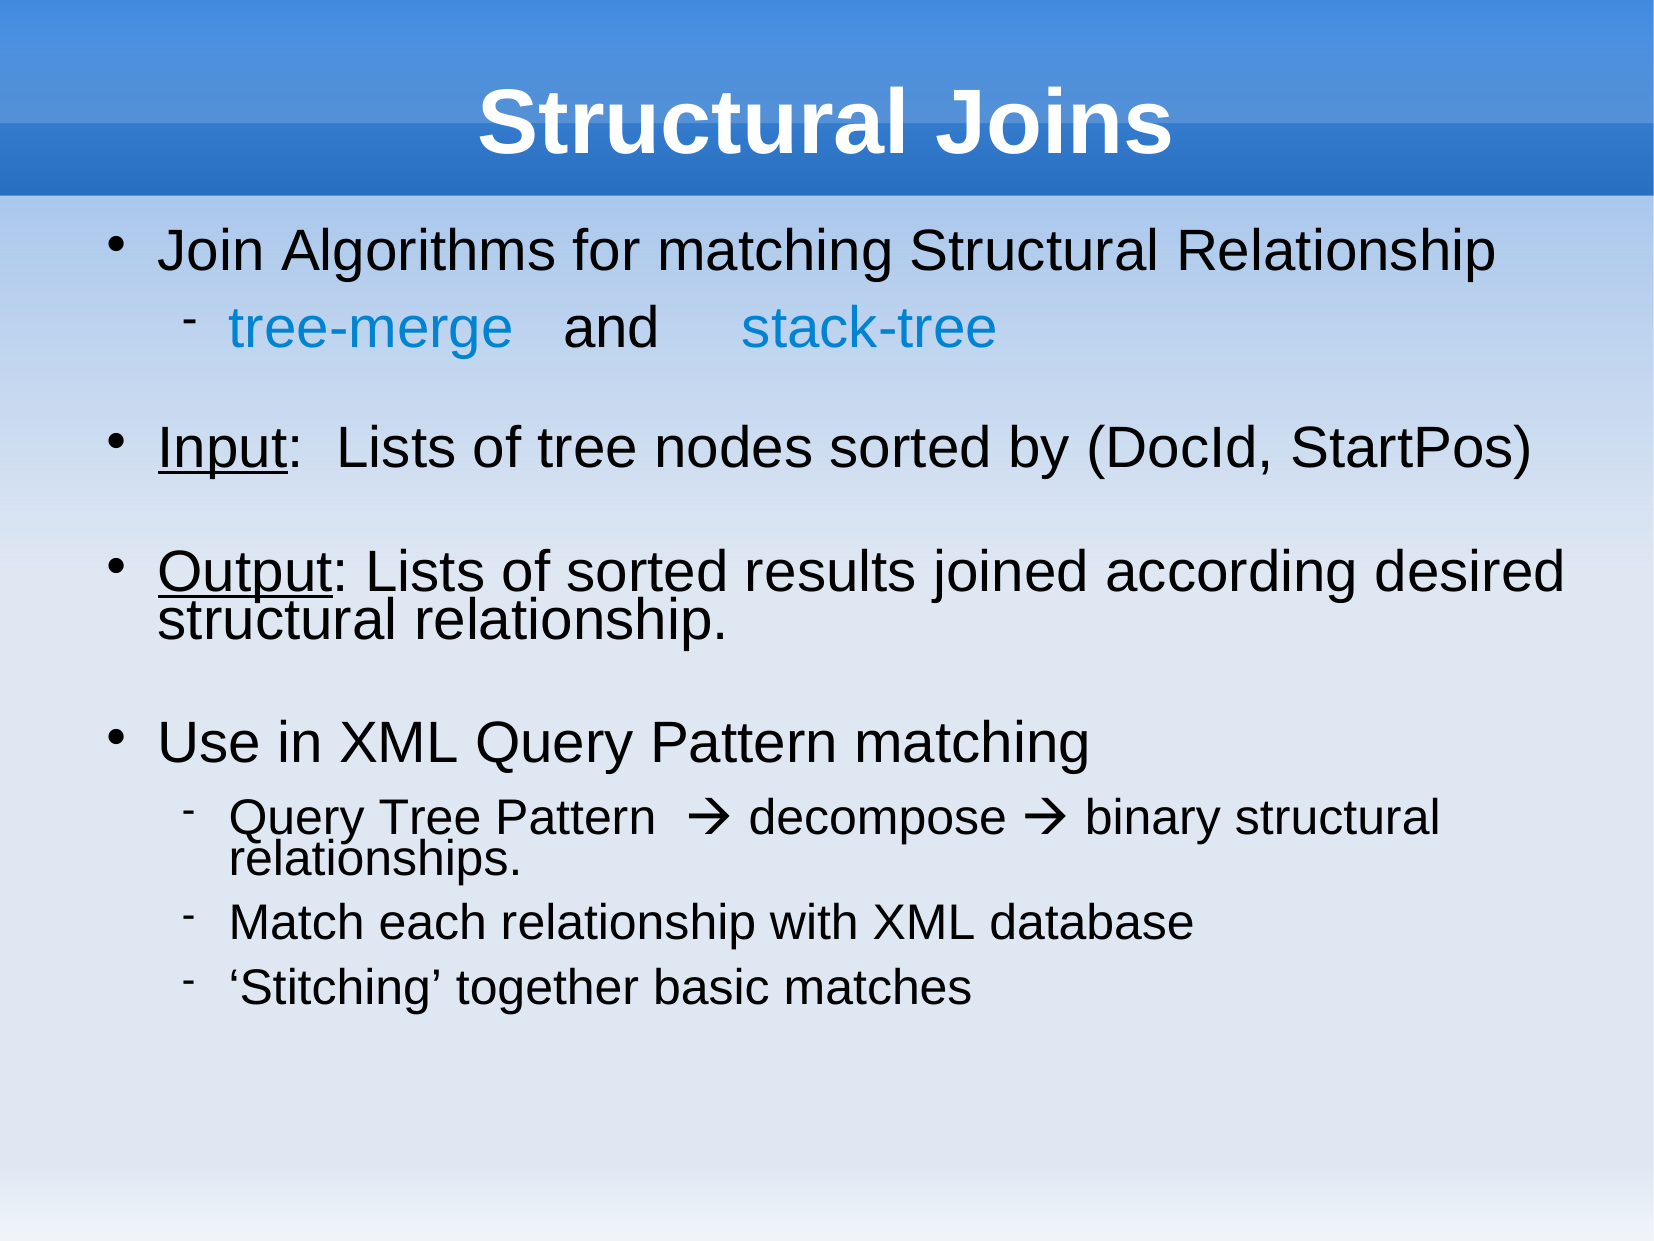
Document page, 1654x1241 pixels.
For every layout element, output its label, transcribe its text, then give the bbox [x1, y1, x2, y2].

title Structural Joins [82, 56, 1571, 188]
picture [0, 0, 1654, 1241]
list Join Algorithms for matching Structural Relationship tree-merge and stack-tree Input: Lists of tree nodes sorted by (DocId, StartPos)‏ Output: Lists of sorted results joined according desired structural relationship. Use in XML Query Pattern matching Query Tree Pattern  decompose  binary structural relationships. Match each relationship with XML database ‘Stitching’ together basic matches [89, 232, 1602, 1134]
